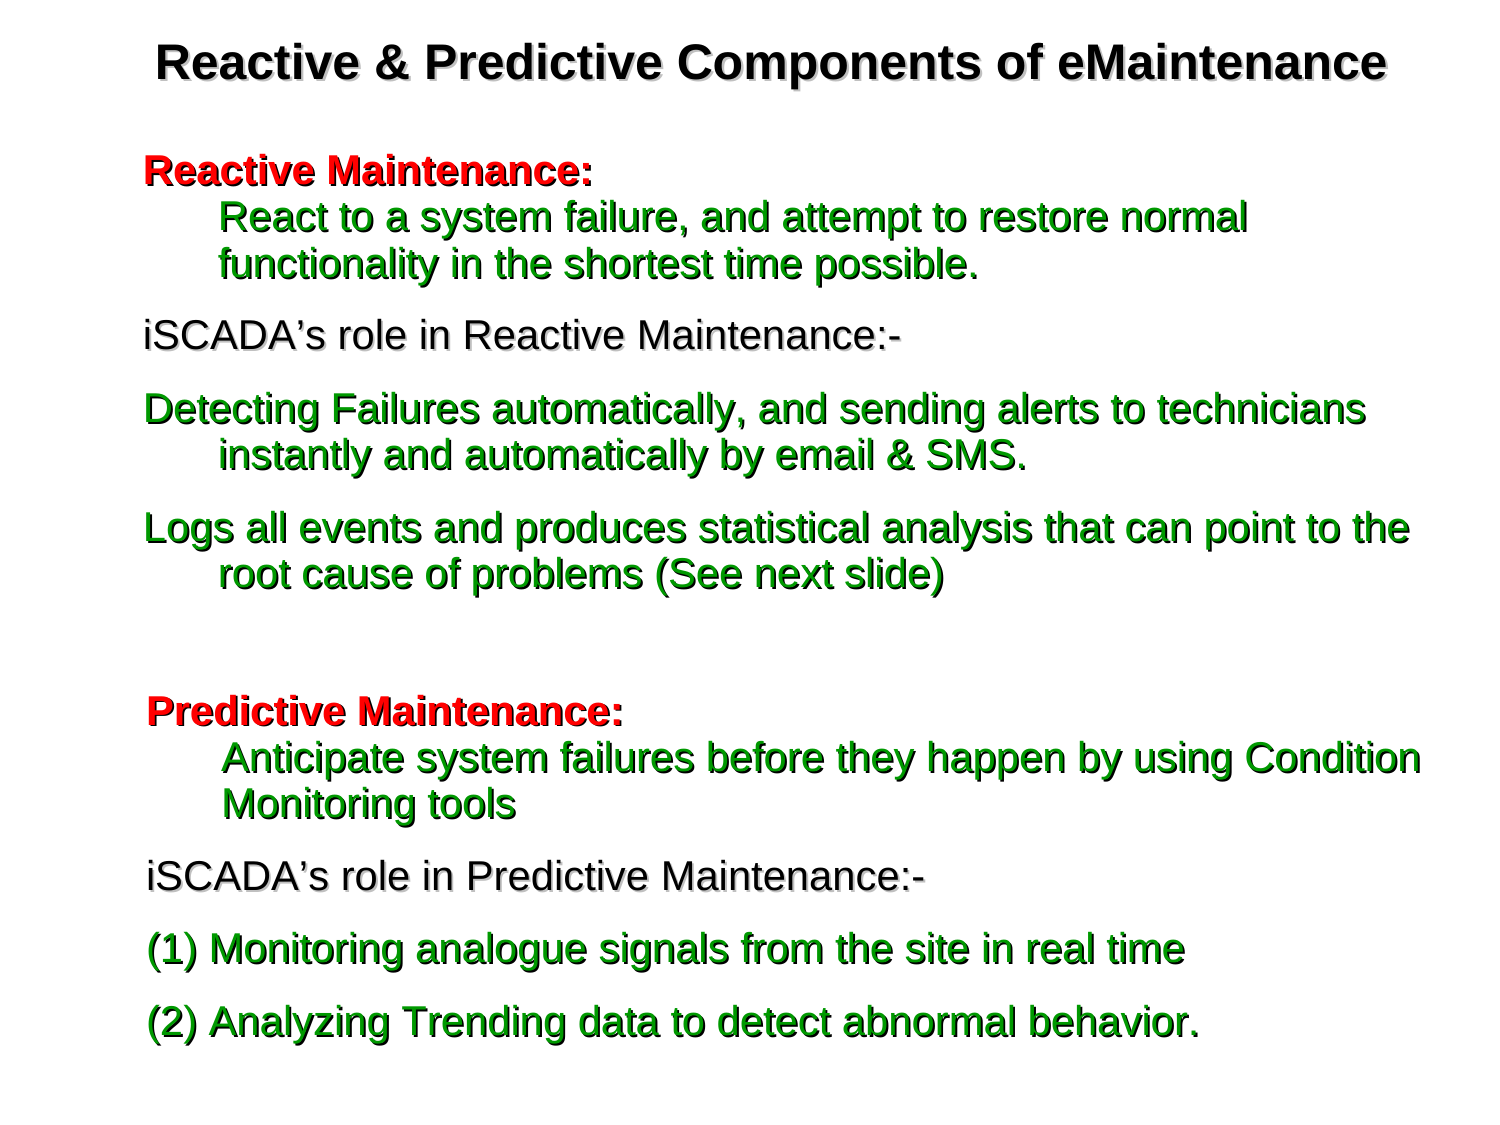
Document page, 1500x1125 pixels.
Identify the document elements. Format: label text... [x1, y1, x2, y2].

text_box Reactive Maintenance: React to a system failure, and attempt to restore normal functionality in the shortest time possible. iSCADA’s role in Reactive Maintenance:- Detecting Failures automatically, and sending alerts to technicians instantly and automatically by email & SMS. Logs all events and produces statistical analysis that can point to the root cause of problems (See next slide) [128, 139, 1429, 605]
text_box Reactive & Predictive Components of eMaintenance [0, 26, 1500, 98]
text_box Predictive Maintenance: Anticipate system failures before they happen by using Condition Monitoring tools iSCADA’s role in Predictive Maintenance:- (1) Monitoring analogue signals from the site in real time (2) Analyzing Trending data to detect abnormal behavior. [131, 679, 1500, 1052]
